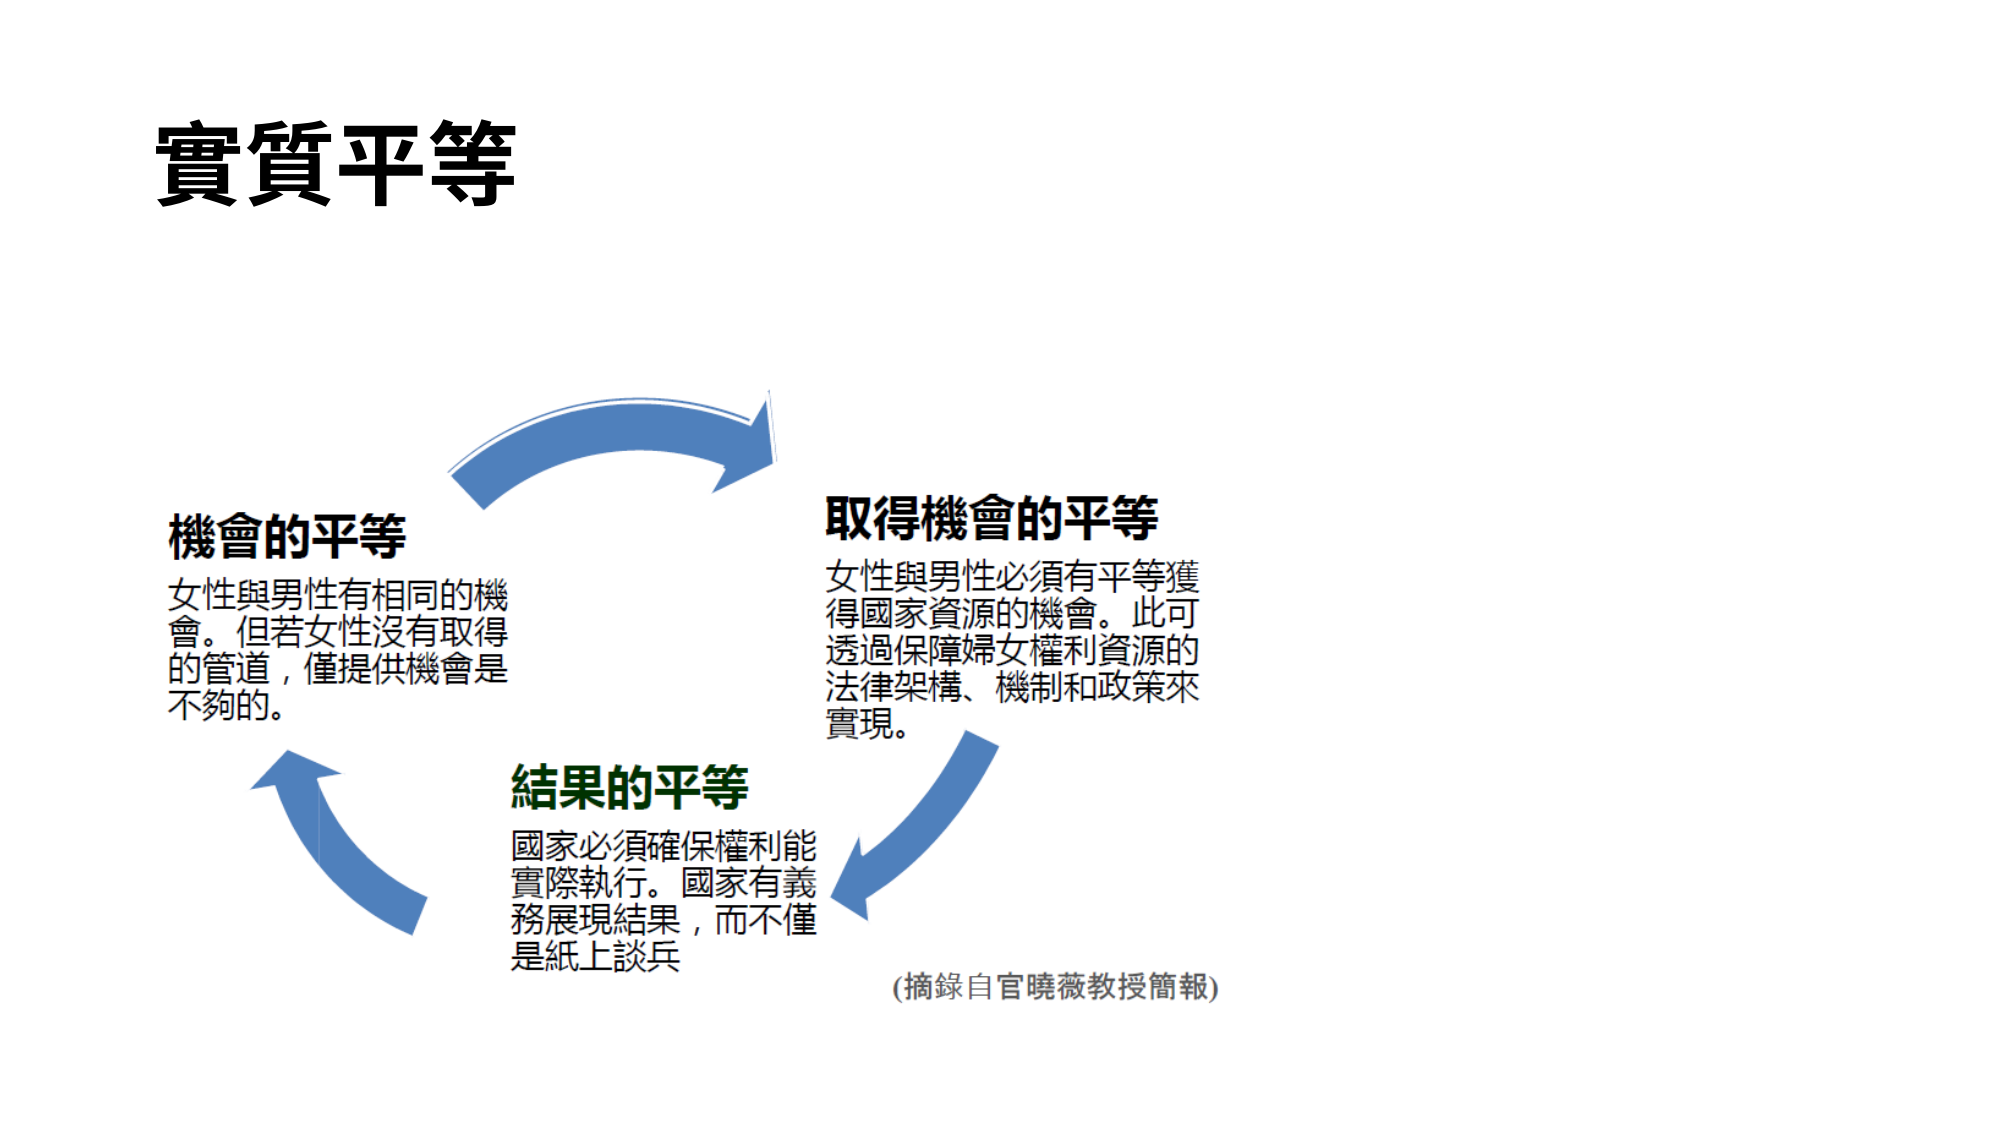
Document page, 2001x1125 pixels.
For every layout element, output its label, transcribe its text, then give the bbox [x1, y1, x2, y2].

title 實質平等 [137, 59, 1863, 278]
picture [151, 309, 1252, 1024]
